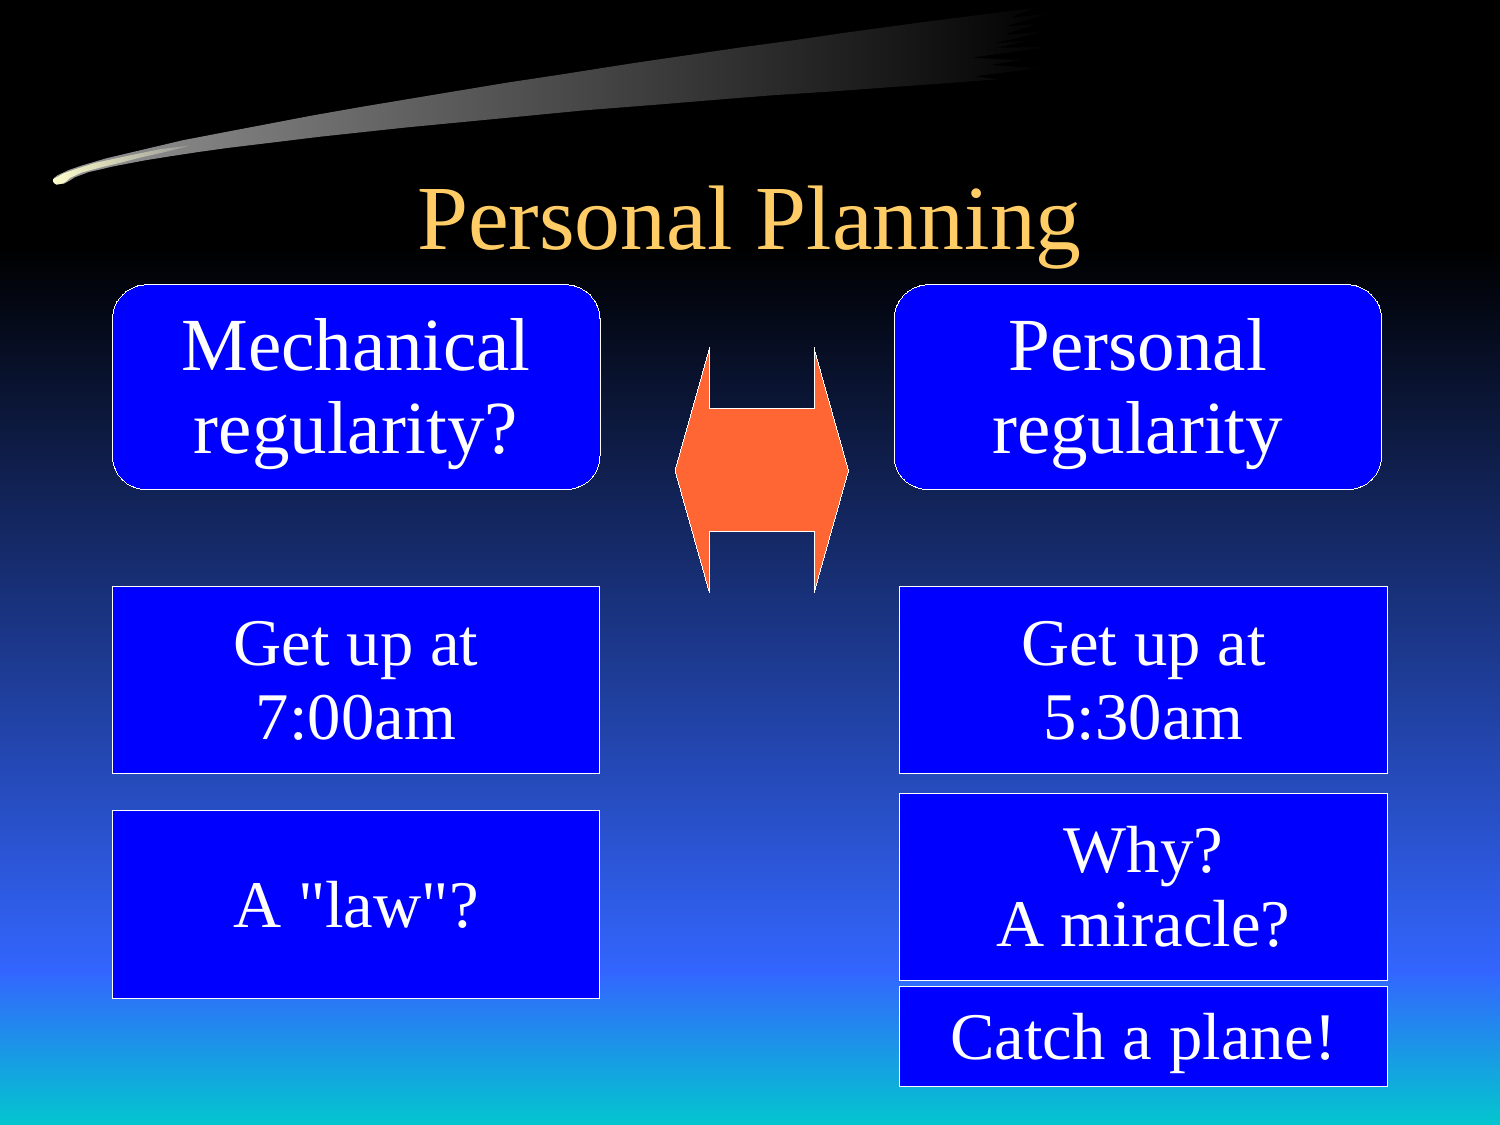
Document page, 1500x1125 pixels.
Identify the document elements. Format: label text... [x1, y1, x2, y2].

text_box Get up at 7:00am [112, 586, 600, 774]
text_box Personal regularity [894, 284, 1382, 490]
text_box Get up at 5:30am [899, 586, 1388, 774]
text_box A "law"? [112, 810, 600, 999]
text_box Catch a plane! [899, 986, 1388, 1087]
title Personal Planning [112, 124, 1388, 313]
text_box [675, 347, 849, 593]
text_box Mechanical regularity? [112, 284, 601, 490]
text_box Why? A miracle? [899, 793, 1388, 981]
